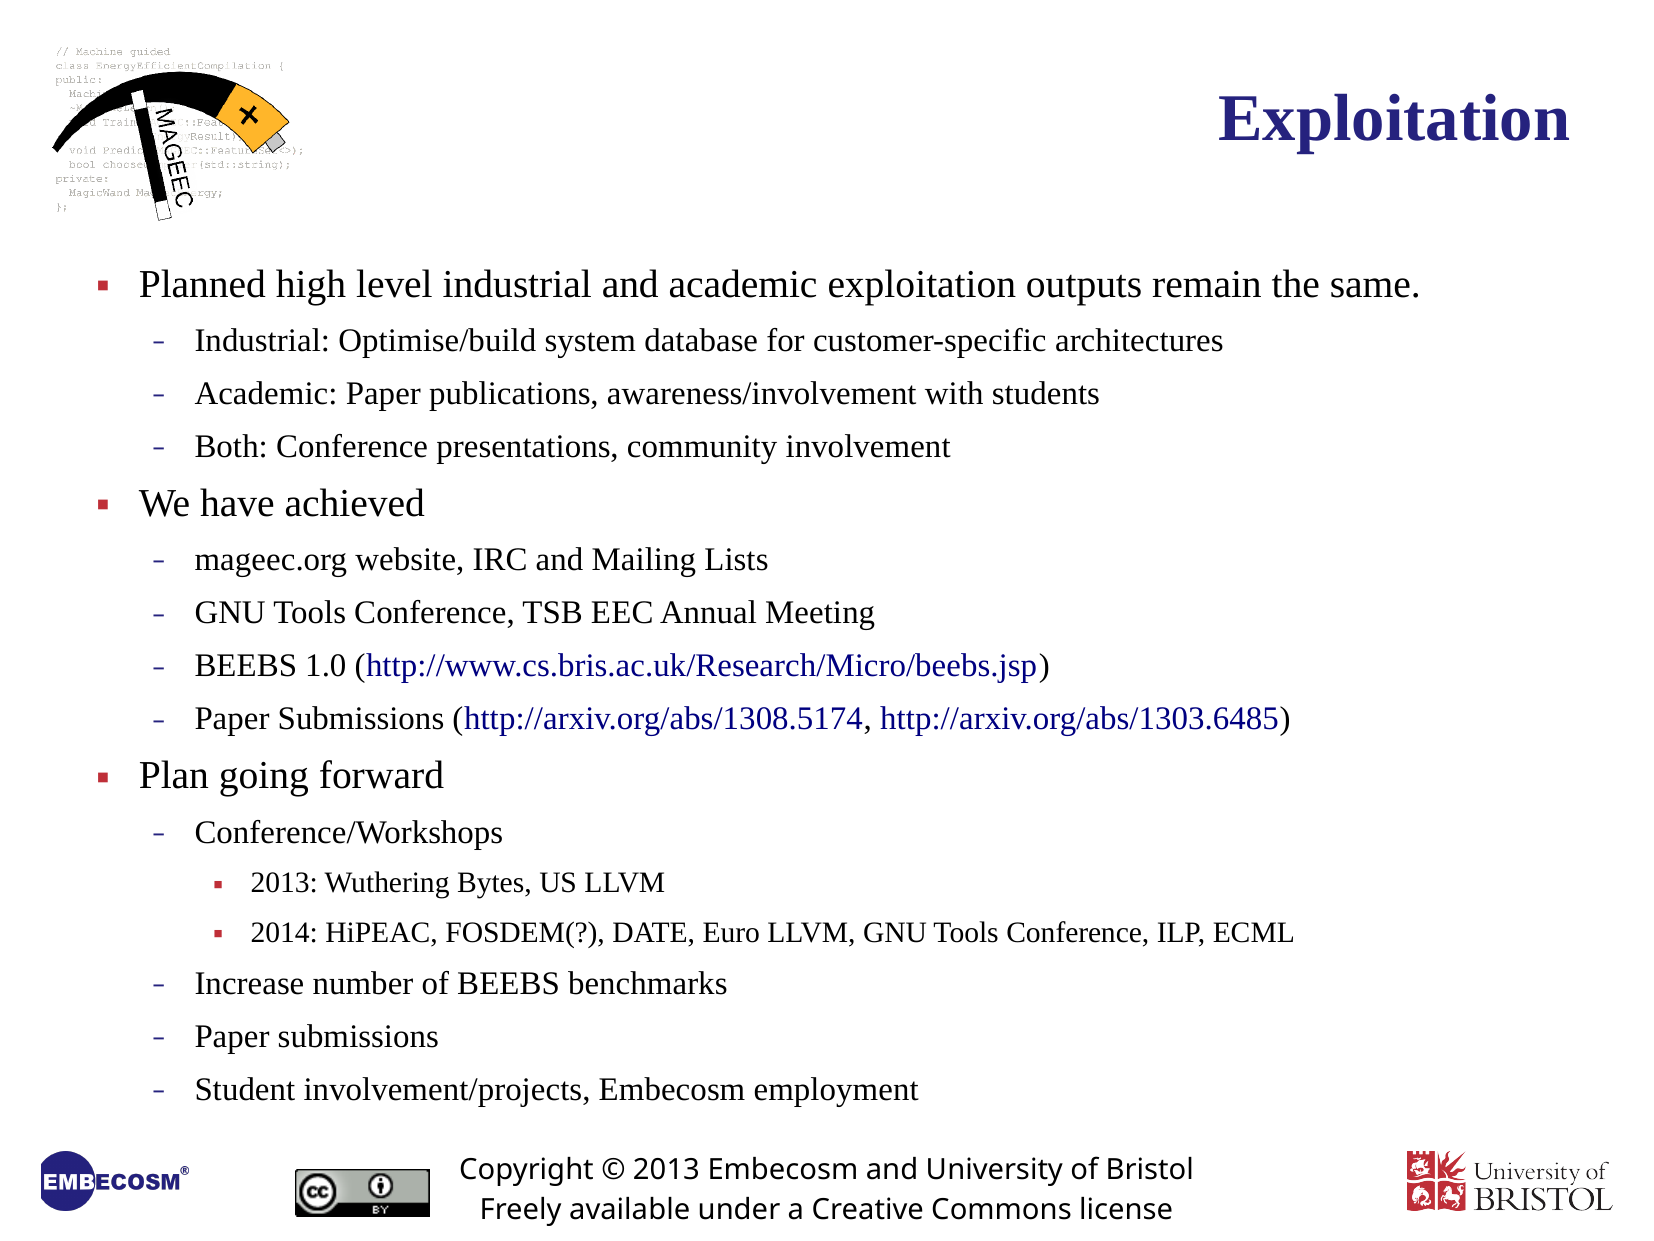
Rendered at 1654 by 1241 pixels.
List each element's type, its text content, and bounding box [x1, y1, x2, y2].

picture [41, 1151, 189, 1211]
list Planned high level industrial and academic exploitation outputs remain the same. Industrial: Optimise/build system database for customer-specific architectures Academic: Paper publications, awareness/involvement with students Both: Conference presentations, community involvement We have achieved mageec.org website, IRC and Mailing Lists GNU Tools Conference, TSB EEC Annual Meeting BEEBS 1.0 (http://www.cs.bris.ac.uk/Research/Micro/beebs.jsp) Paper Submissions (http://arxiv.org/abs/1308.5174, http://arxiv.org/abs/1303.6485) Plan going forward Conference/Workshops 2013: Wuthering Bytes, US LLVM 2014: HiPEAC, FOSDEM(?), DATE, Euro LLVM, GNU Tools Conference, ILP, ECML Increase number of BEEBS benchmarks Paper submissions Student involvement/projects, Embecosm employment [82, 261, 1571, 1111]
picture [52, 47, 302, 225]
title Exploitation [326, 32, 1571, 205]
picture [1407, 1151, 1613, 1211]
picture [295, 1169, 430, 1217]
